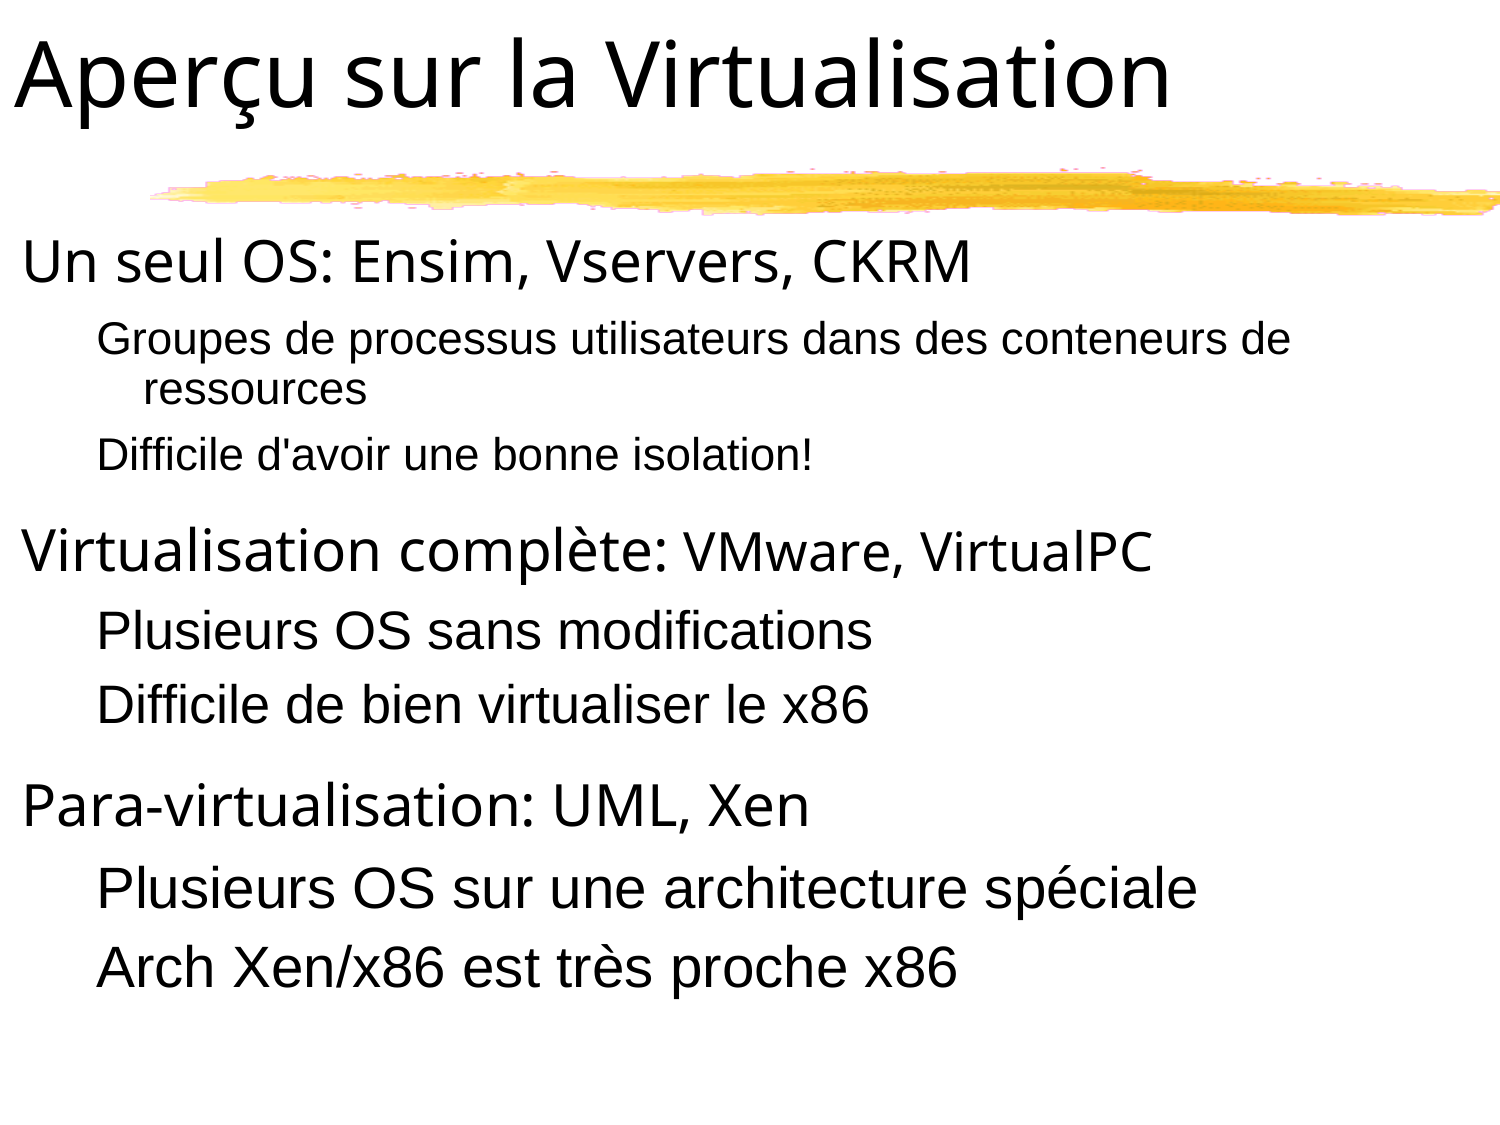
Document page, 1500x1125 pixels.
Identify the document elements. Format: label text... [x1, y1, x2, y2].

picture [150, 162, 1500, 213]
list Un seul OS: Ensim, Vservers, CKRM Groupes de processus utilisateurs dans des conteneurs de ressources Difficile d'avoir une bonne isolation! Virtualisation complète: VMware, VirtualPC Plusieurs OS sans modifications Difficile de bien virtualiser le x86 Para-virtualisation: UML, Xen Plusieurs OS sur une architecture spéciale Arch Xen/x86 est très proche x86 [6, 213, 1500, 1079]
title Aperçu sur la Virtualisation [0, 0, 1500, 137]
